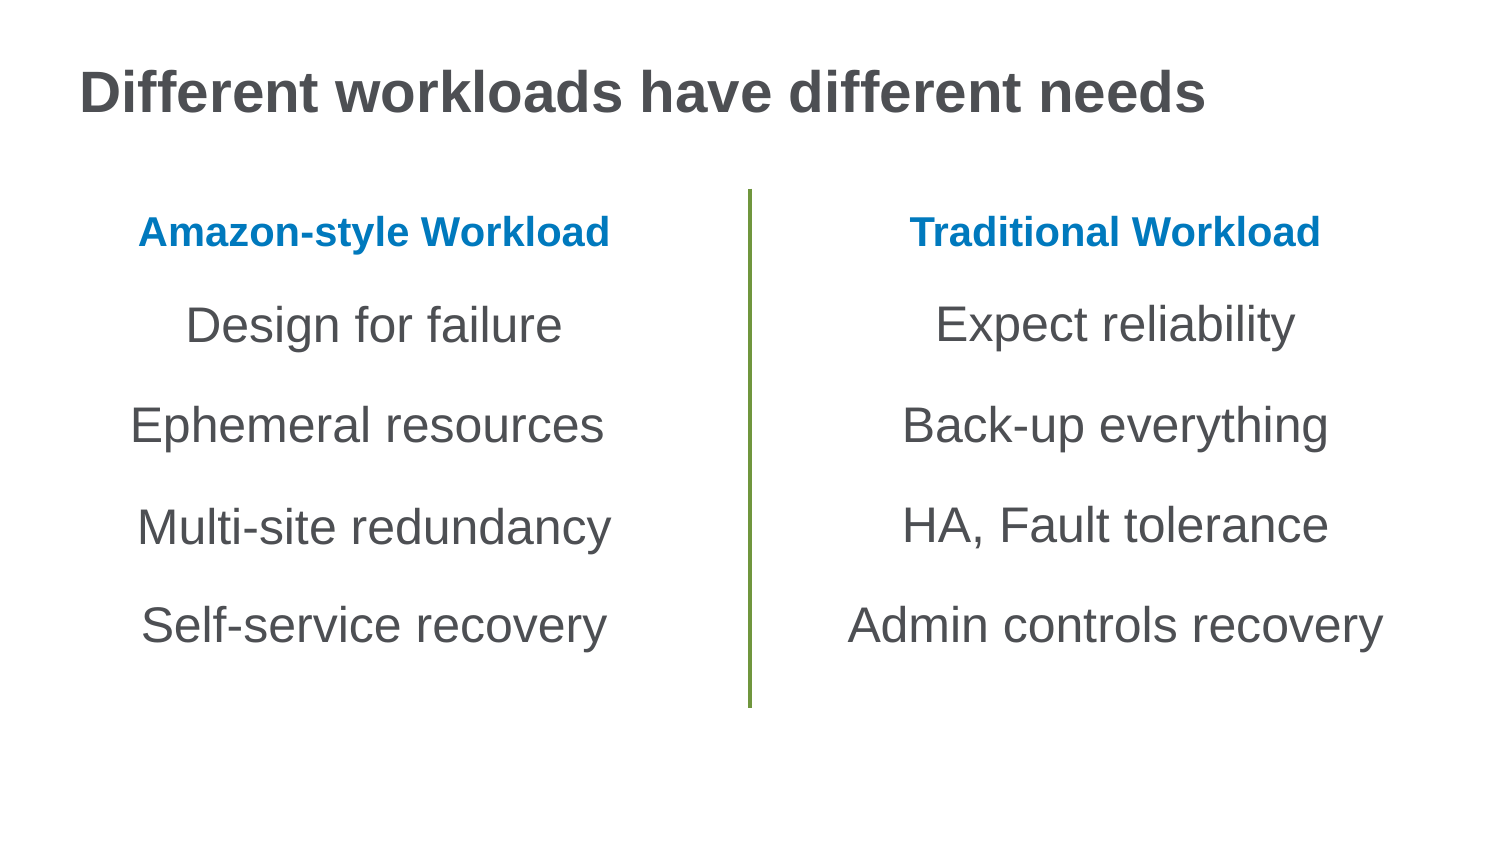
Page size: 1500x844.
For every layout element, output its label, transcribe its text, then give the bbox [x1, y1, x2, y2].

text_box Self-service recovery [125, 585, 623, 661]
text_box Multi-site redundancy [121, 487, 627, 563]
text_box Amazon-style Workload [126, 209, 622, 261]
text_box Expect reliability [920, 284, 1312, 360]
text_box HA, Fault tolerance [886, 485, 1345, 561]
text_box Admin controls recovery [832, 585, 1399, 661]
text_box Traditional Workload [898, 209, 1334, 261]
text_box Ephemeral resources [114, 385, 634, 461]
text_box Back-up everything [886, 385, 1345, 461]
title Different workloads have different needs [65, 47, 1438, 153]
text_box Design for failure [170, 285, 579, 361]
